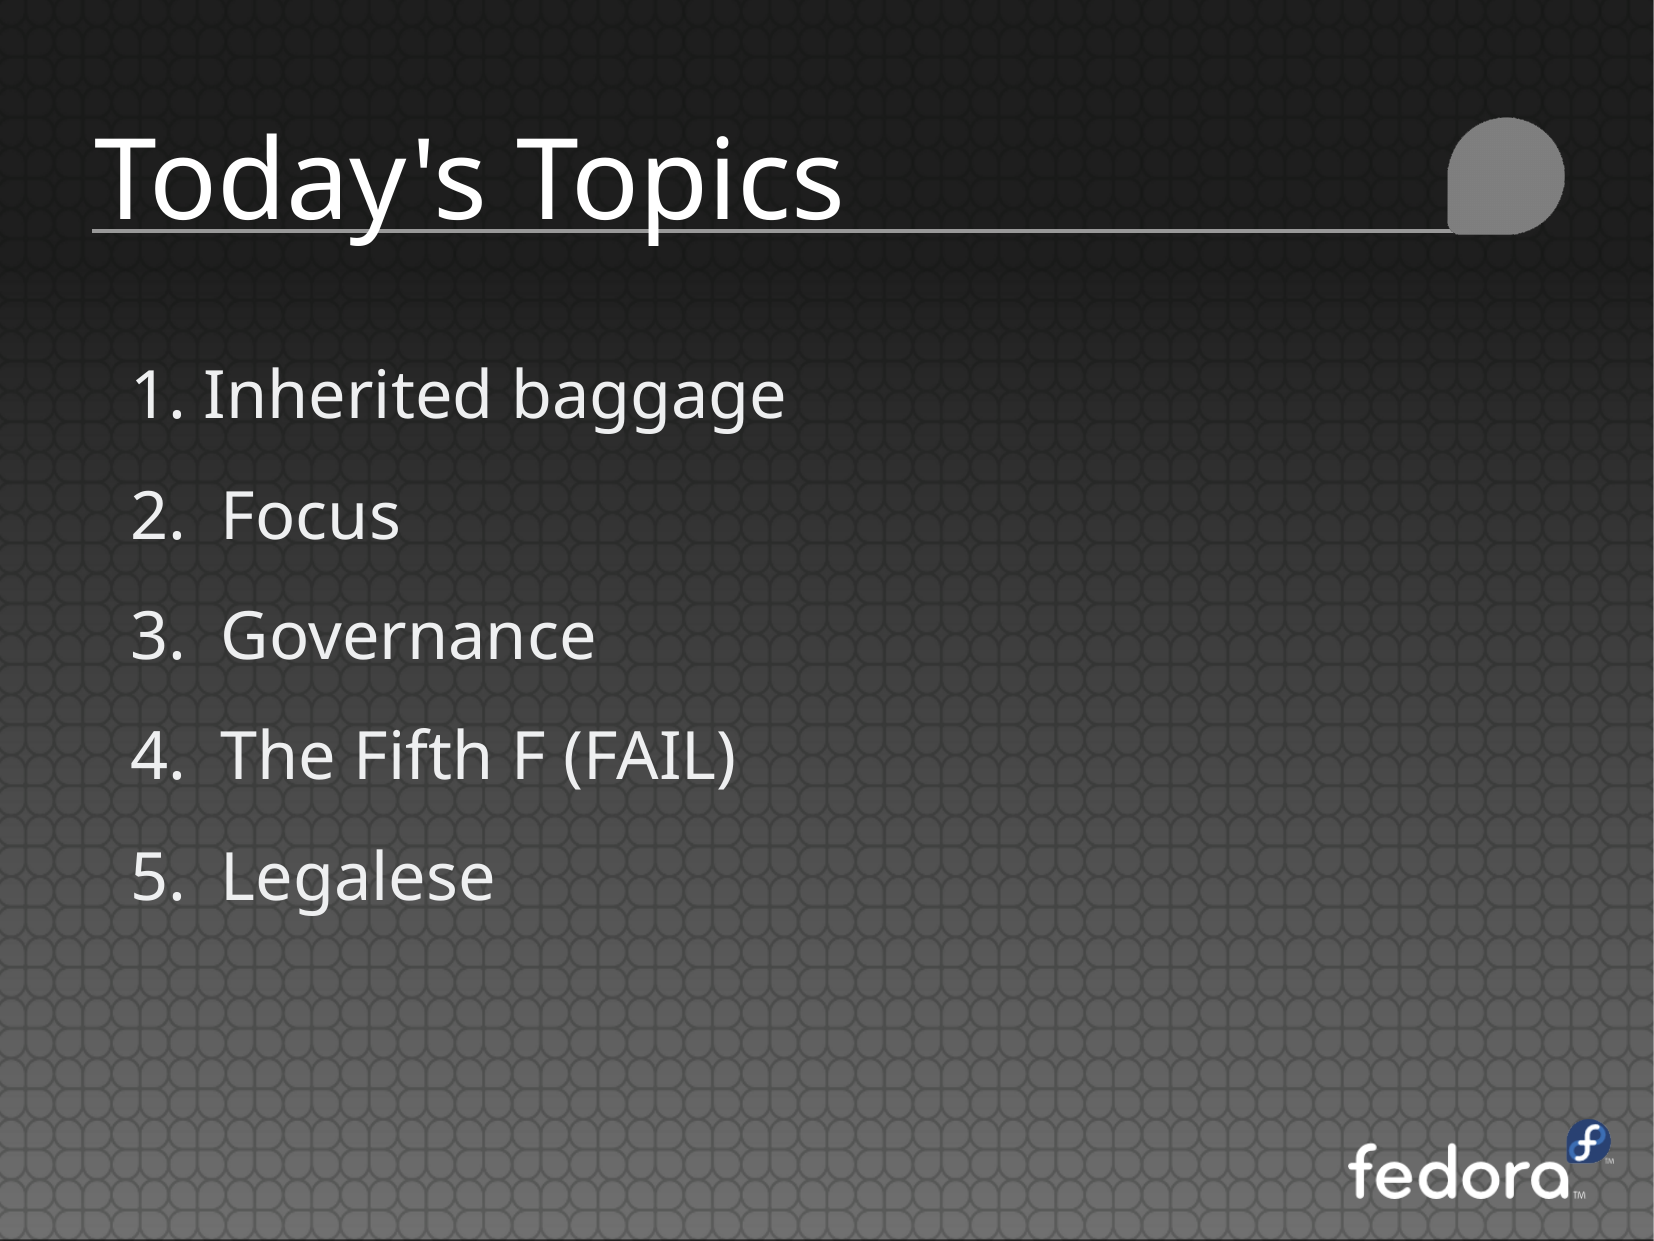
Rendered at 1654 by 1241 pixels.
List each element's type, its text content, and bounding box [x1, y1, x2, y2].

title Today's Topics [94, 100, 1426, 251]
list Inherited baggage Focus Governance The Fifth F (FAIL) Legalese [112, 227, 1501, 1163]
picture [0, 0, 1654, 1241]
